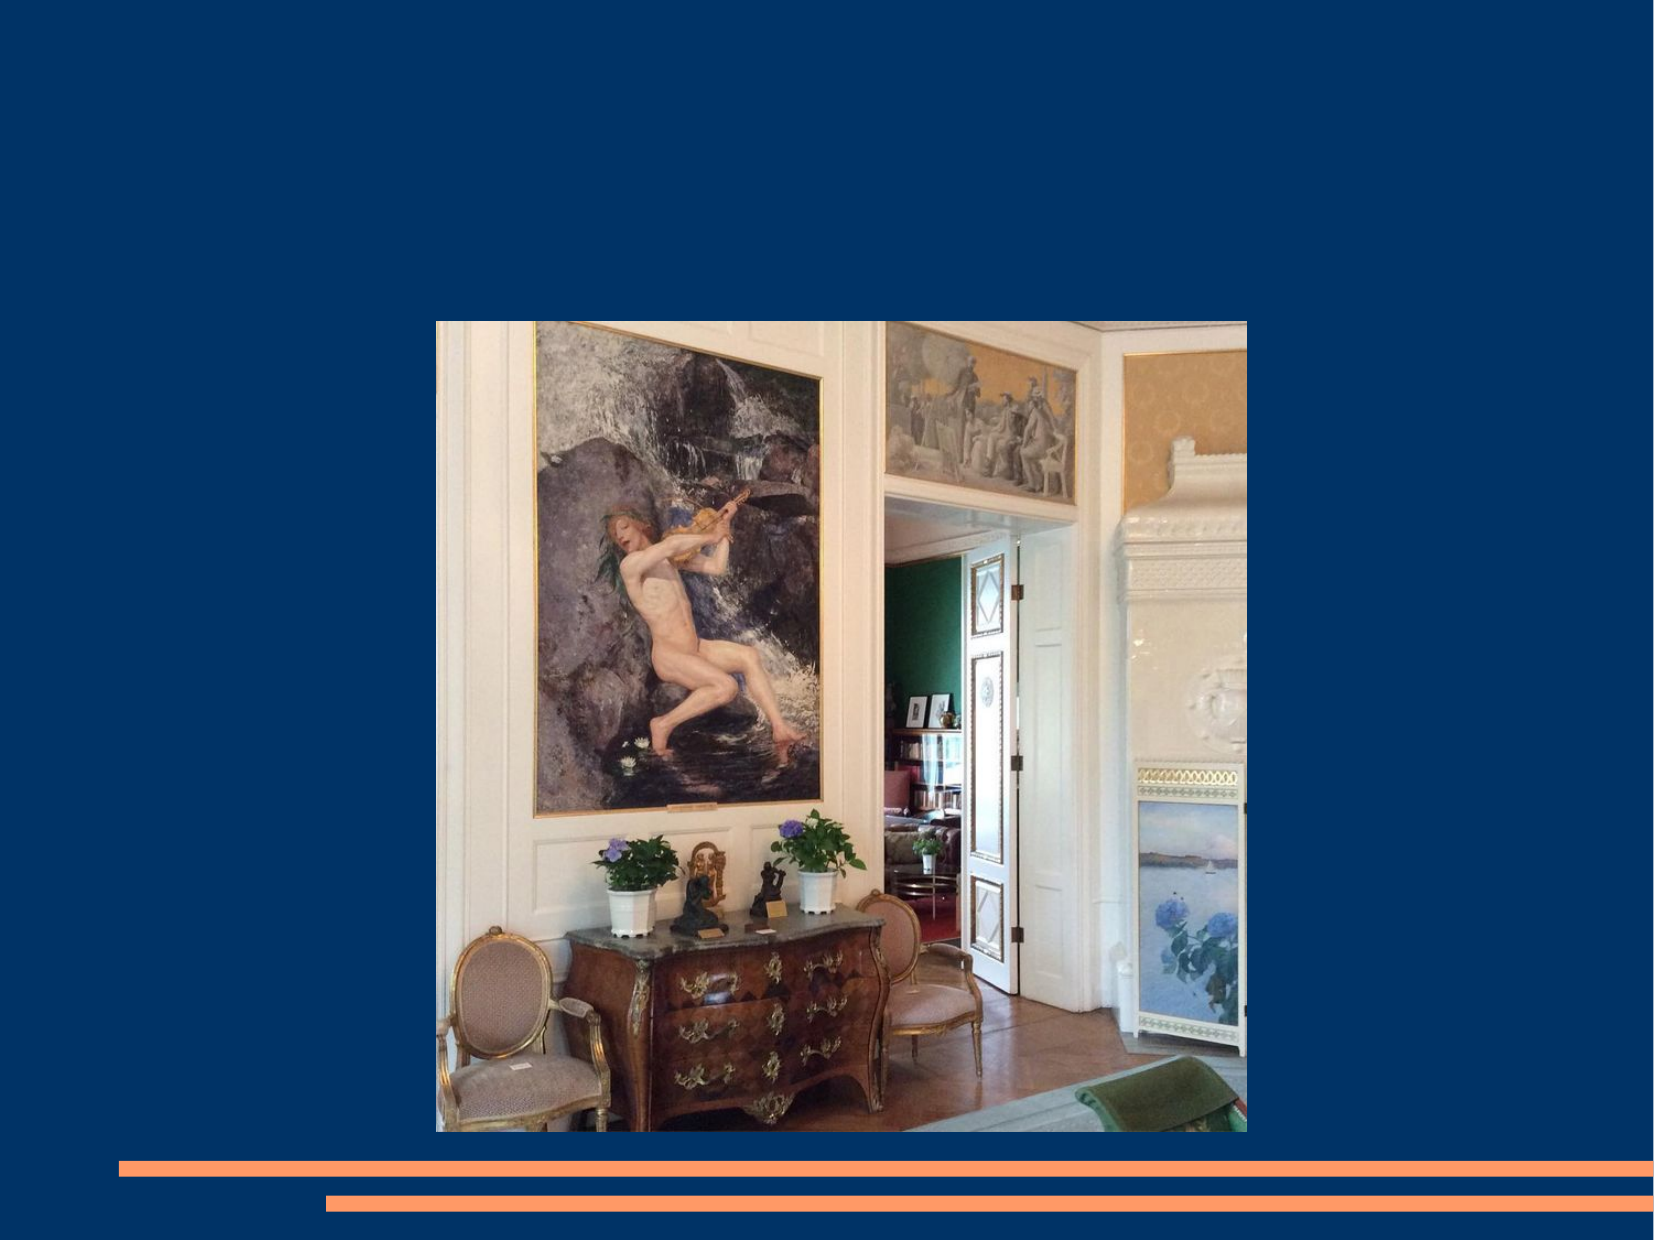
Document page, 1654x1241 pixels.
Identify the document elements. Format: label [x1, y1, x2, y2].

picture [436, 321, 1247, 1132]
